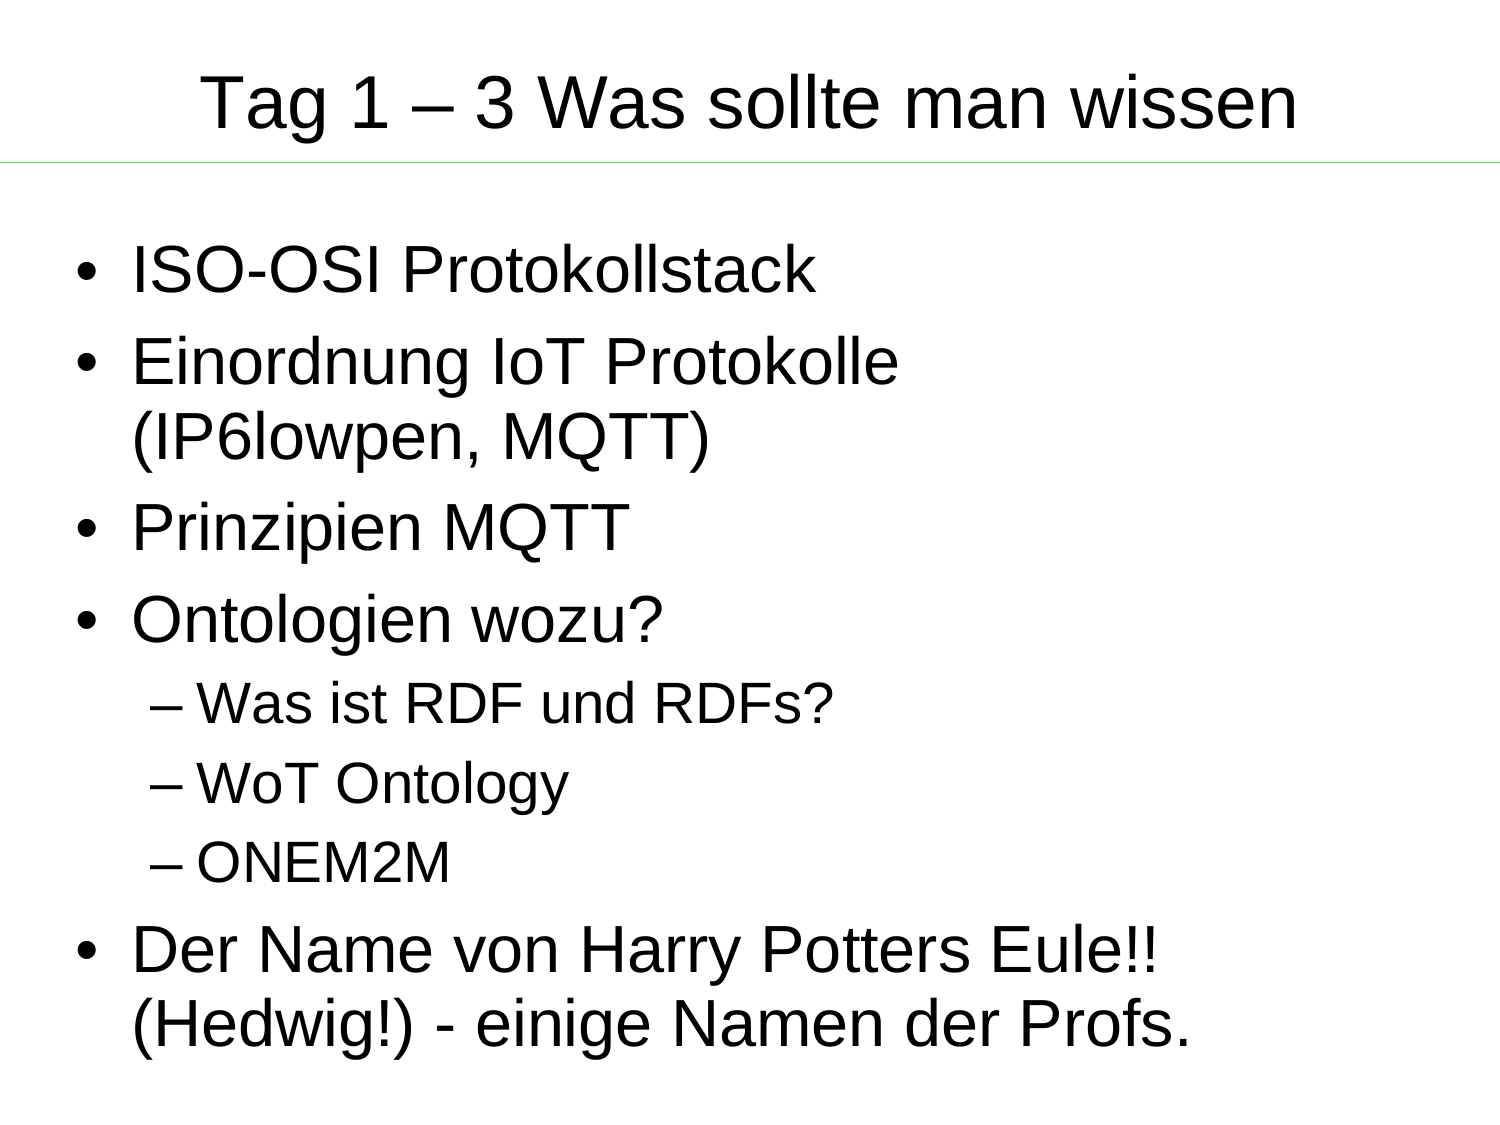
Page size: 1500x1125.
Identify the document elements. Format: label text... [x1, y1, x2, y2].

title Tag 1 – 3 Was sollte man wissen [75, 49, 1426, 156]
list ISO-OSI Protokollstack Einordnung IoT Protokolle (IP6lowpen, MQTT) Prinzipien MQTT Ontologien wozu? Was ist RDF und RDFs? WoT Ontology ONEM2M Der Name von Harry Potters Eule!! (Hedwig!) - einige Namen der Profs. [75, 232, 1426, 1062]
